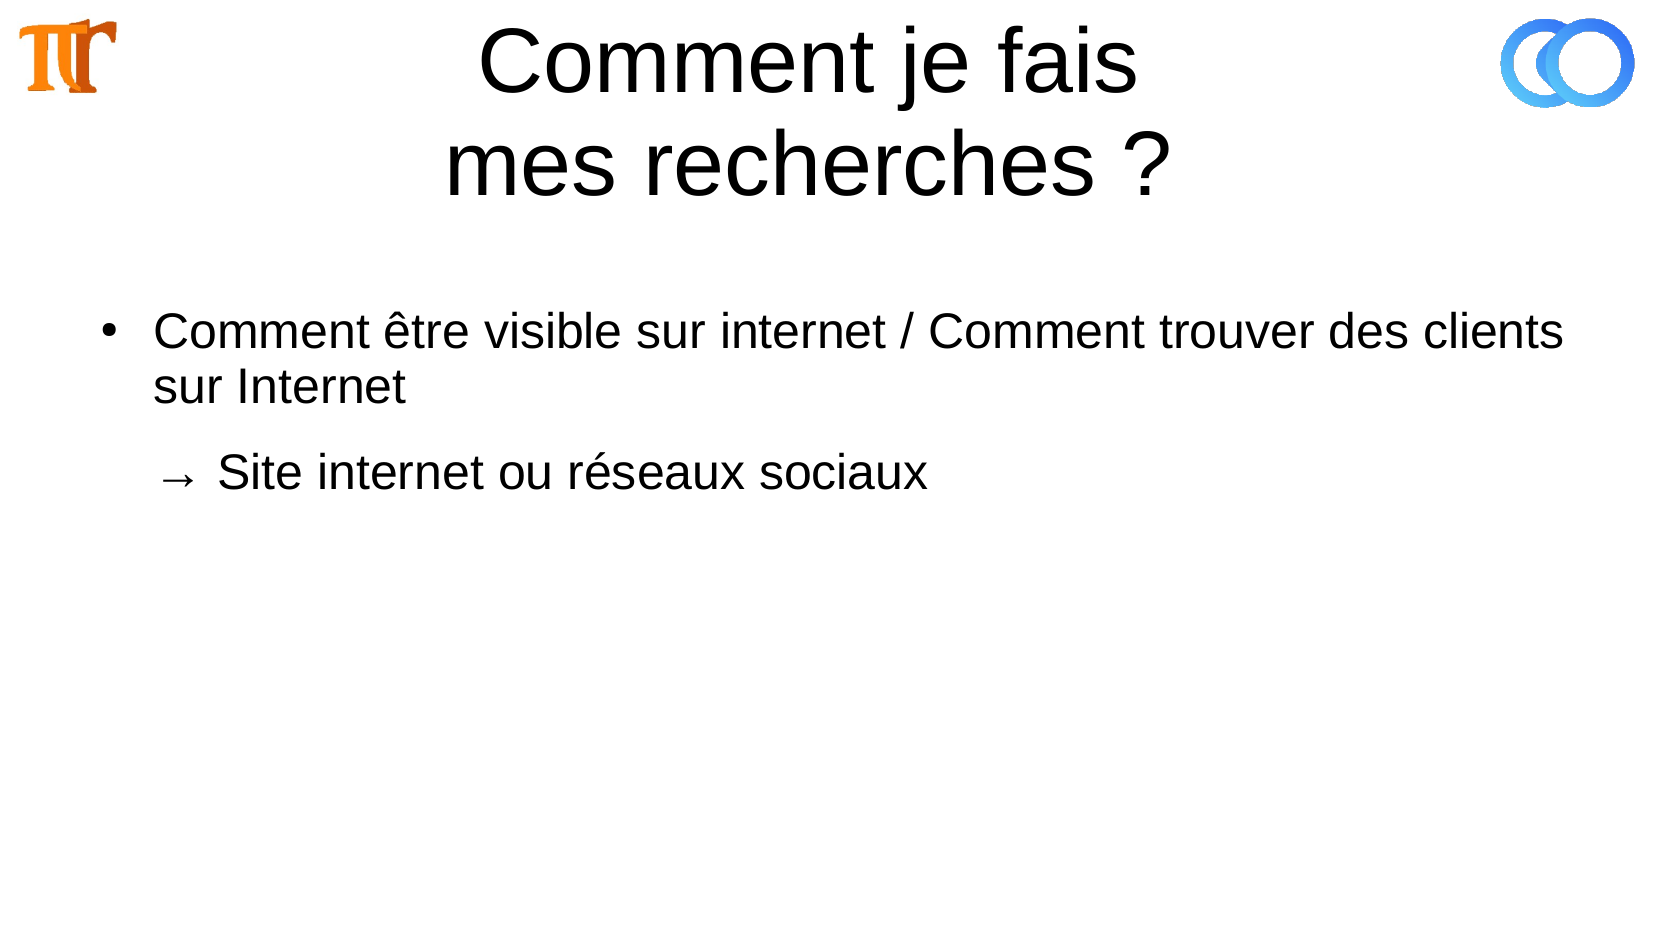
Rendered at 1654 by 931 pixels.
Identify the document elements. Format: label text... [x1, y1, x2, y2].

title Comment je fais mes recherches ? [64, 9, 1554, 215]
list Comment être visible sur internet / Comment trouver des clients sur Internet → Site internet ou réseaux sociaux [82, 217, 1571, 758]
picture [17, 5, 119, 107]
picture [1450, 0, 1654, 142]
